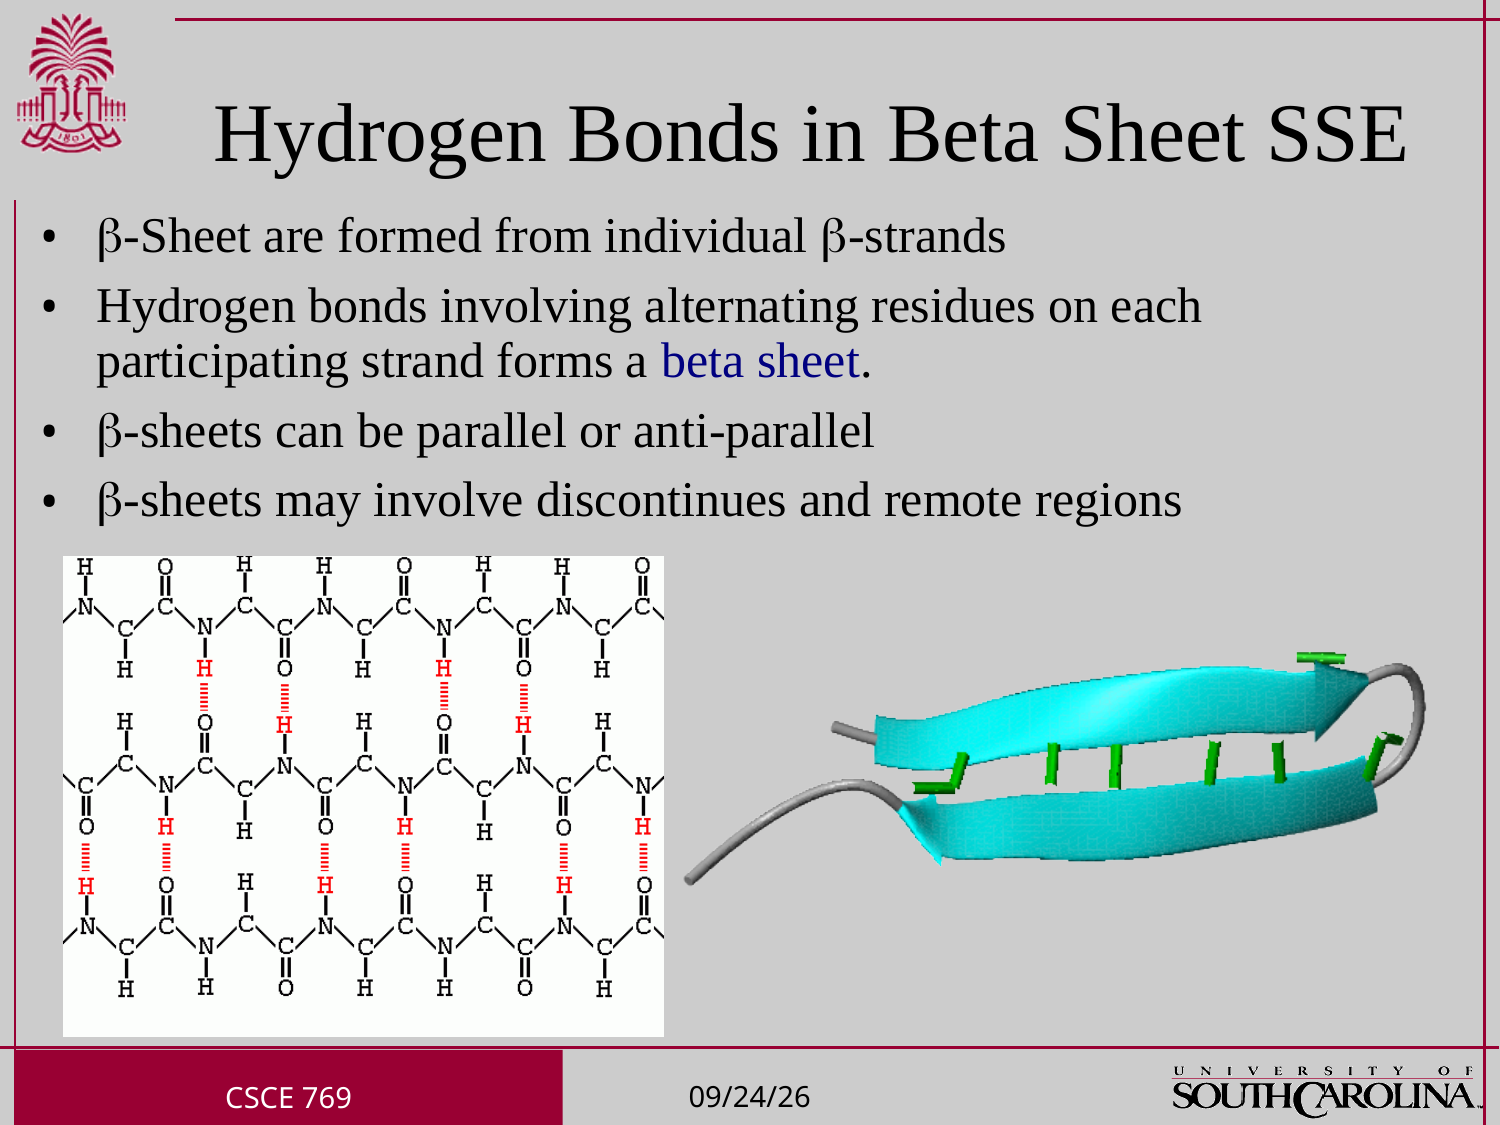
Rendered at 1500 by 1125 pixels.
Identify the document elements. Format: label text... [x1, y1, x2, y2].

list -Sheet are formed from individual b-strands Hydrogen bonds involving alternating residues on each participating strand forms a beta sheet. -sheets can be parallel or anti-parallel -sheets may involve discontinues and remote regions [24, 200, 1476, 566]
picture [12, 12, 131, 155]
picture [63, 566, 1447, 1037]
title Hydrogen Bonds in Beta Sheet SSE [174, 9, 1450, 188]
picture [1162, 1049, 1483, 1125]
